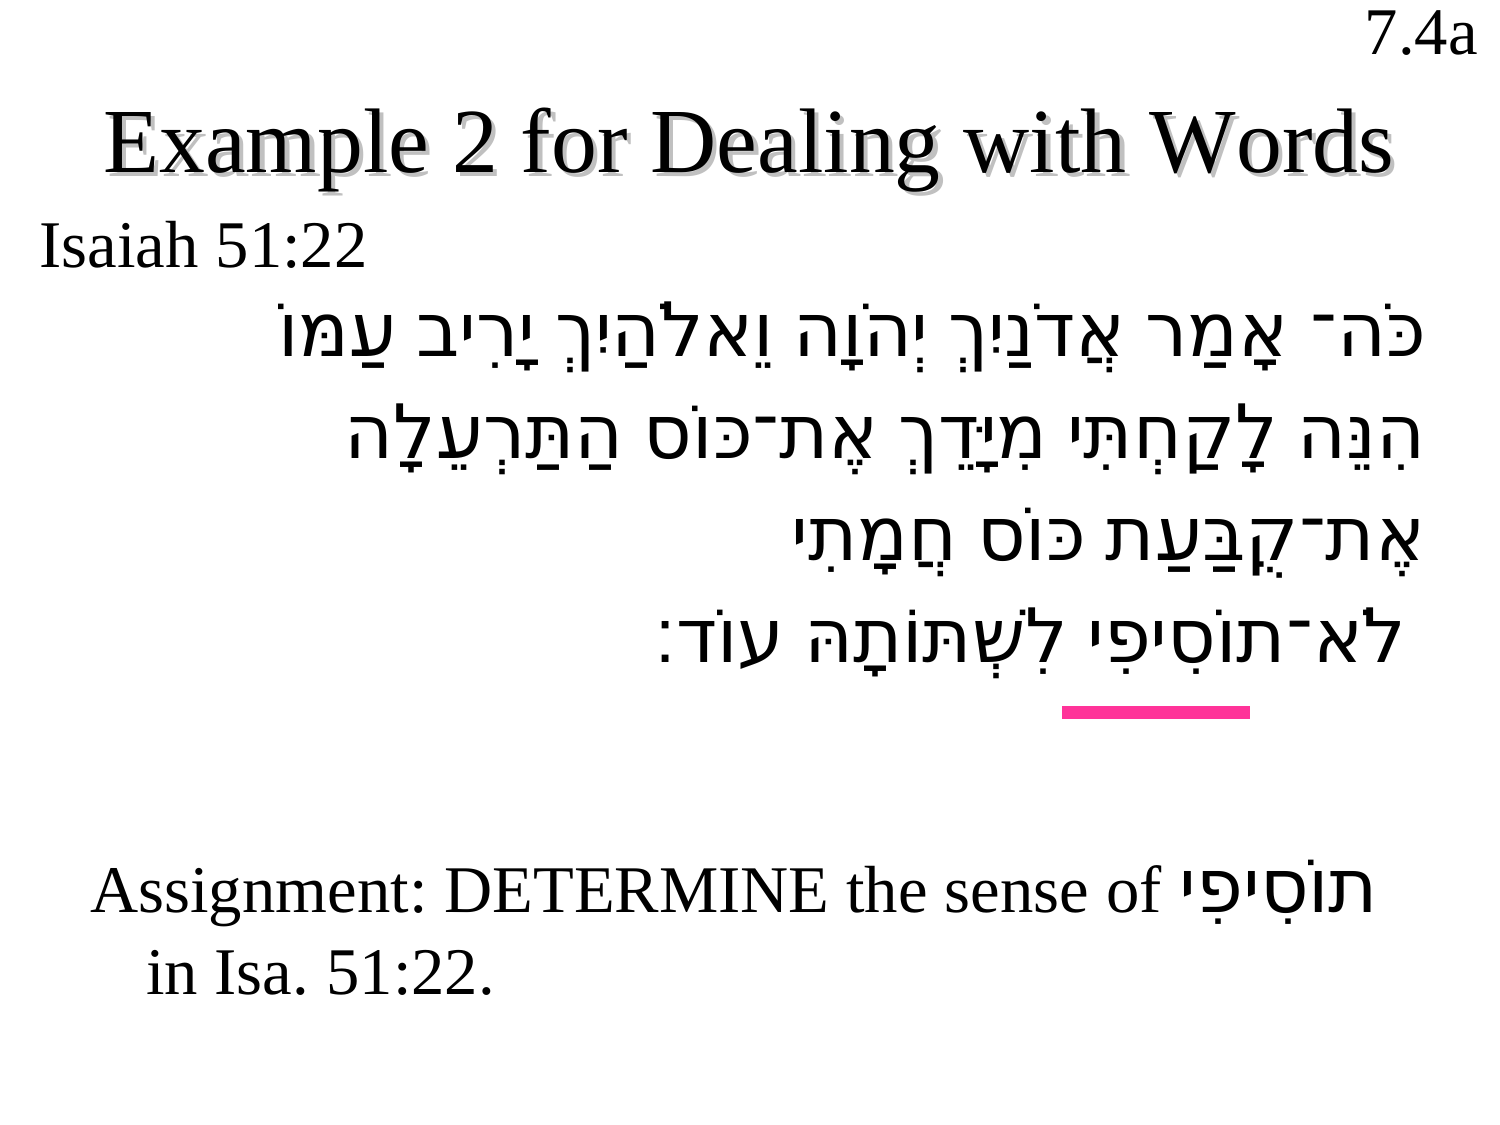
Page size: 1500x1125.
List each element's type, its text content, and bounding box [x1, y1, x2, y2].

text_box 7.4a [1349, 0, 1500, 77]
text_box Isaiah 51:22 [24, 199, 438, 290]
list Assignment: DETERMINE the sense of תוֹסִיפִי in Isa. 51:22. [75, 825, 1451, 1026]
text_box כֹּה־ אָמַר אֲדֹנַיִךְ יְהֹוָה וֵאלֹהַיִךְ יָרִיב עַמּוֹ הִנֵּה לָקַחְתִּי מִיָּדֵךְ אֶת־כּוֹס הַתַּרְעֵלָה אֶת־קֻבַּעַת כּוֹס חֲמָתִי לֹא־תוֹסִיפִי לִשְׁתּוֹתָהּ עוֹד׃ [0, 268, 1441, 761]
title Example 2 for Dealing with Words [75, 12, 1426, 200]
